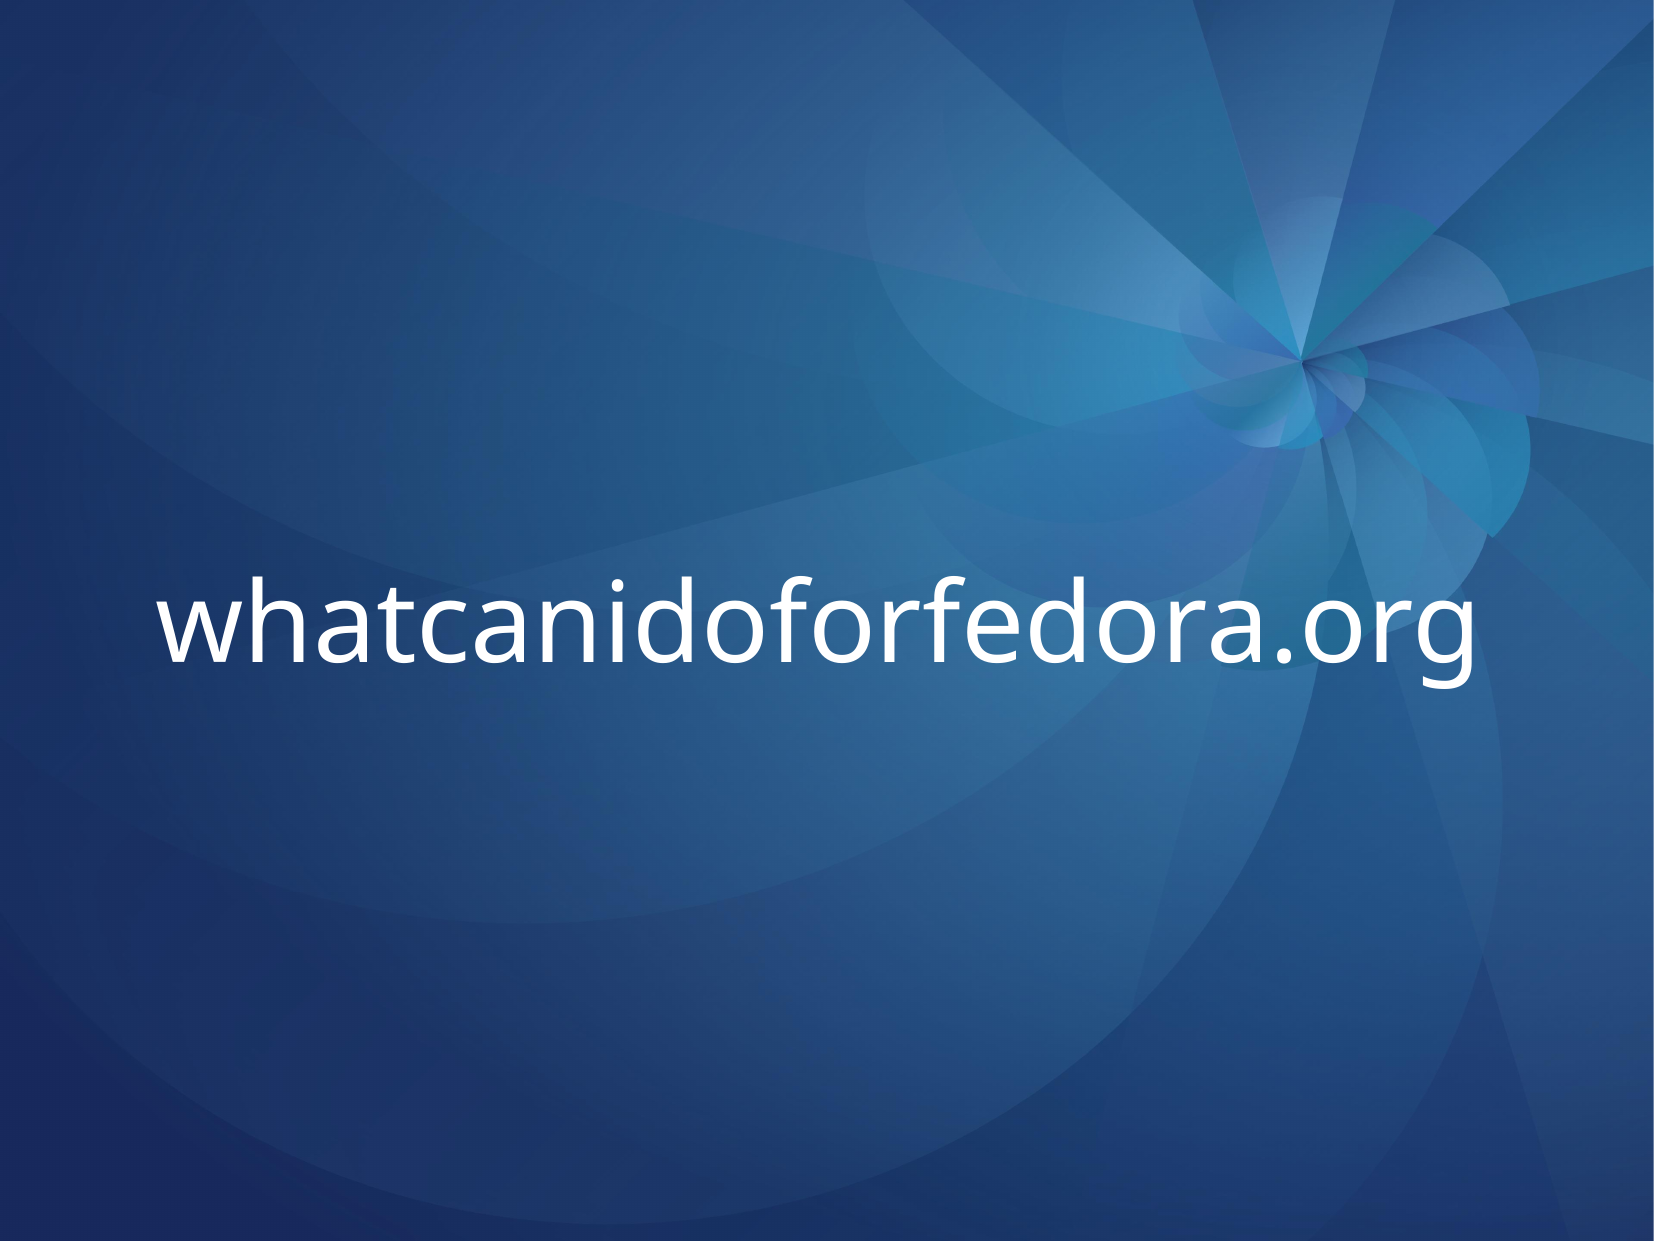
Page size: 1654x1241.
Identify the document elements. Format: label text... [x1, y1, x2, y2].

title whatcanidoforfedora.org [74, 524, 1564, 713]
picture [0, 0, 1654, 1241]
